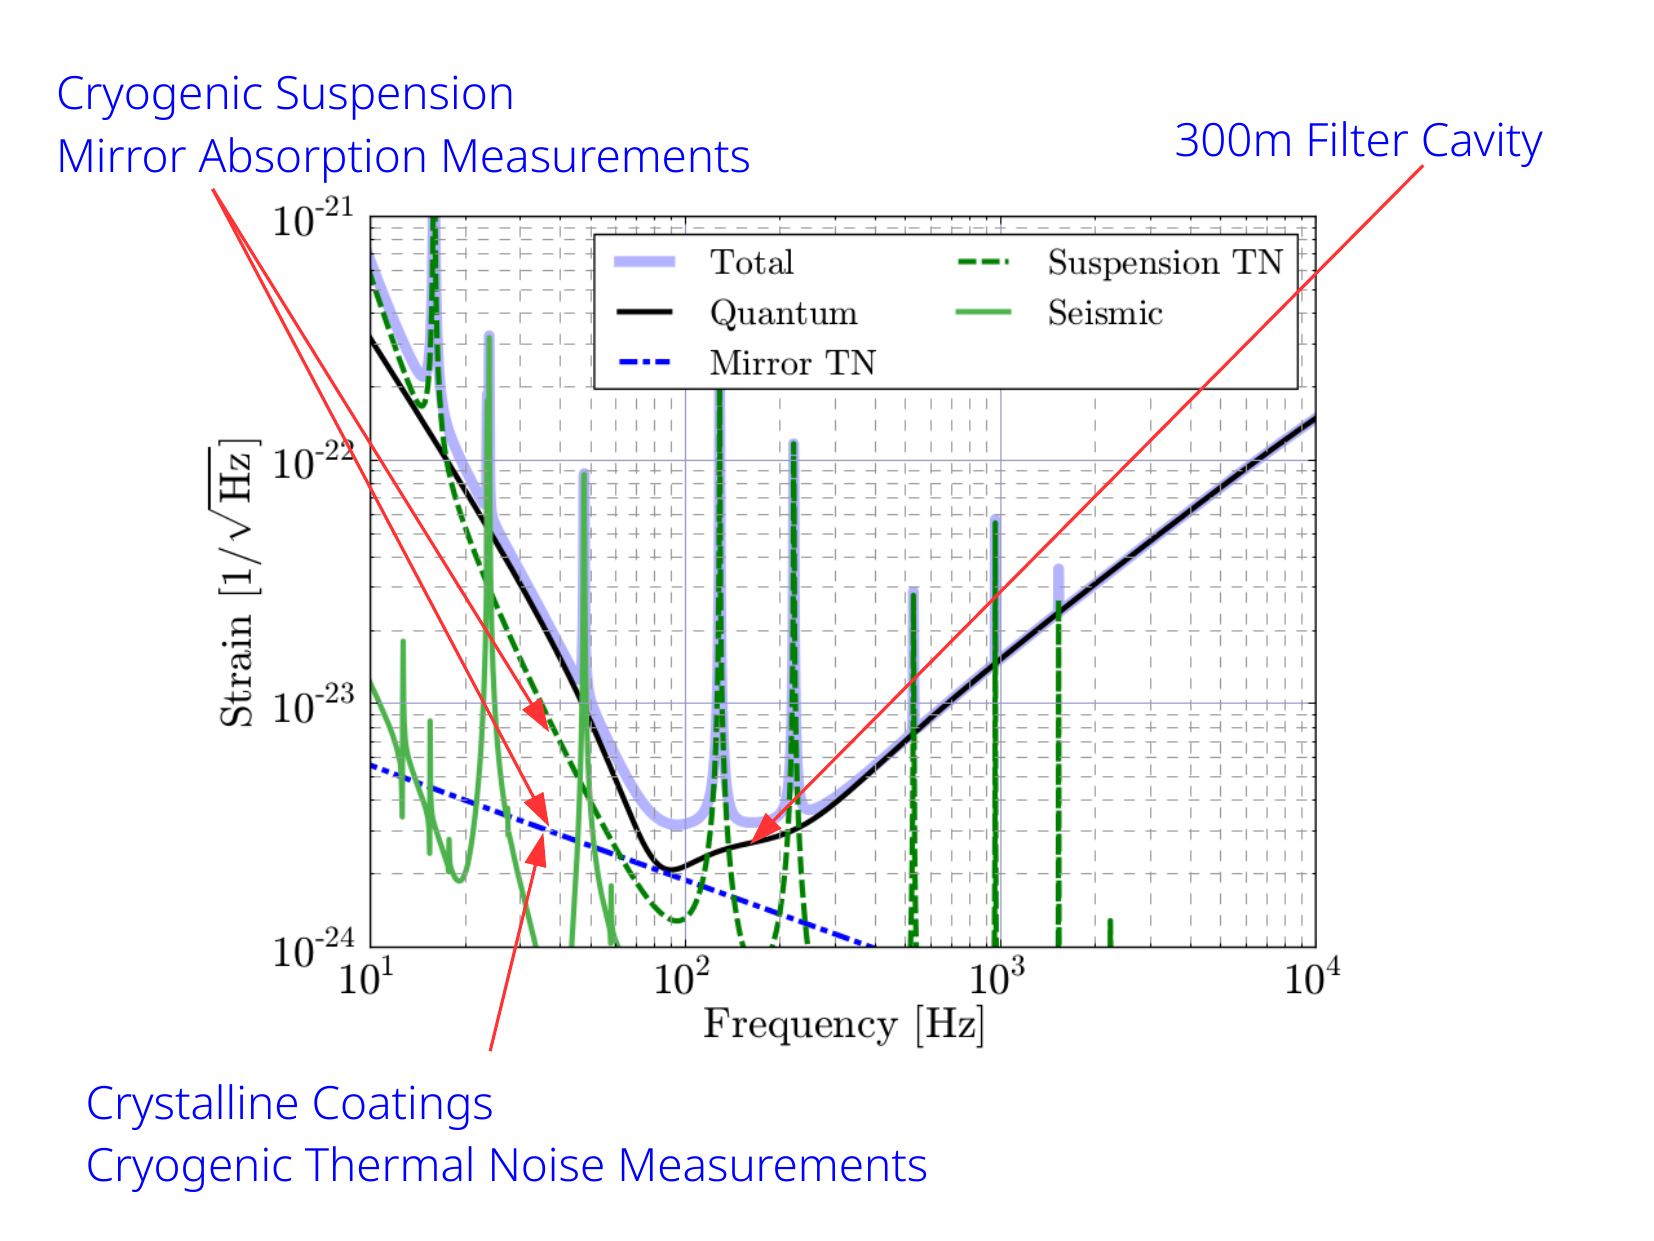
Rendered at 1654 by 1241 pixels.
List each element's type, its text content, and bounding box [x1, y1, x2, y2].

text_box 300m Filter Cavity [1159, 100, 1607, 172]
text_box Cryogenic Suspension Mirror Absorption Measurements [41, 53, 832, 182]
picture [194, 159, 1357, 1063]
text_box Crystalline Coatings Cryogenic Thermal Noise Measurements [70, 1062, 1024, 1191]
